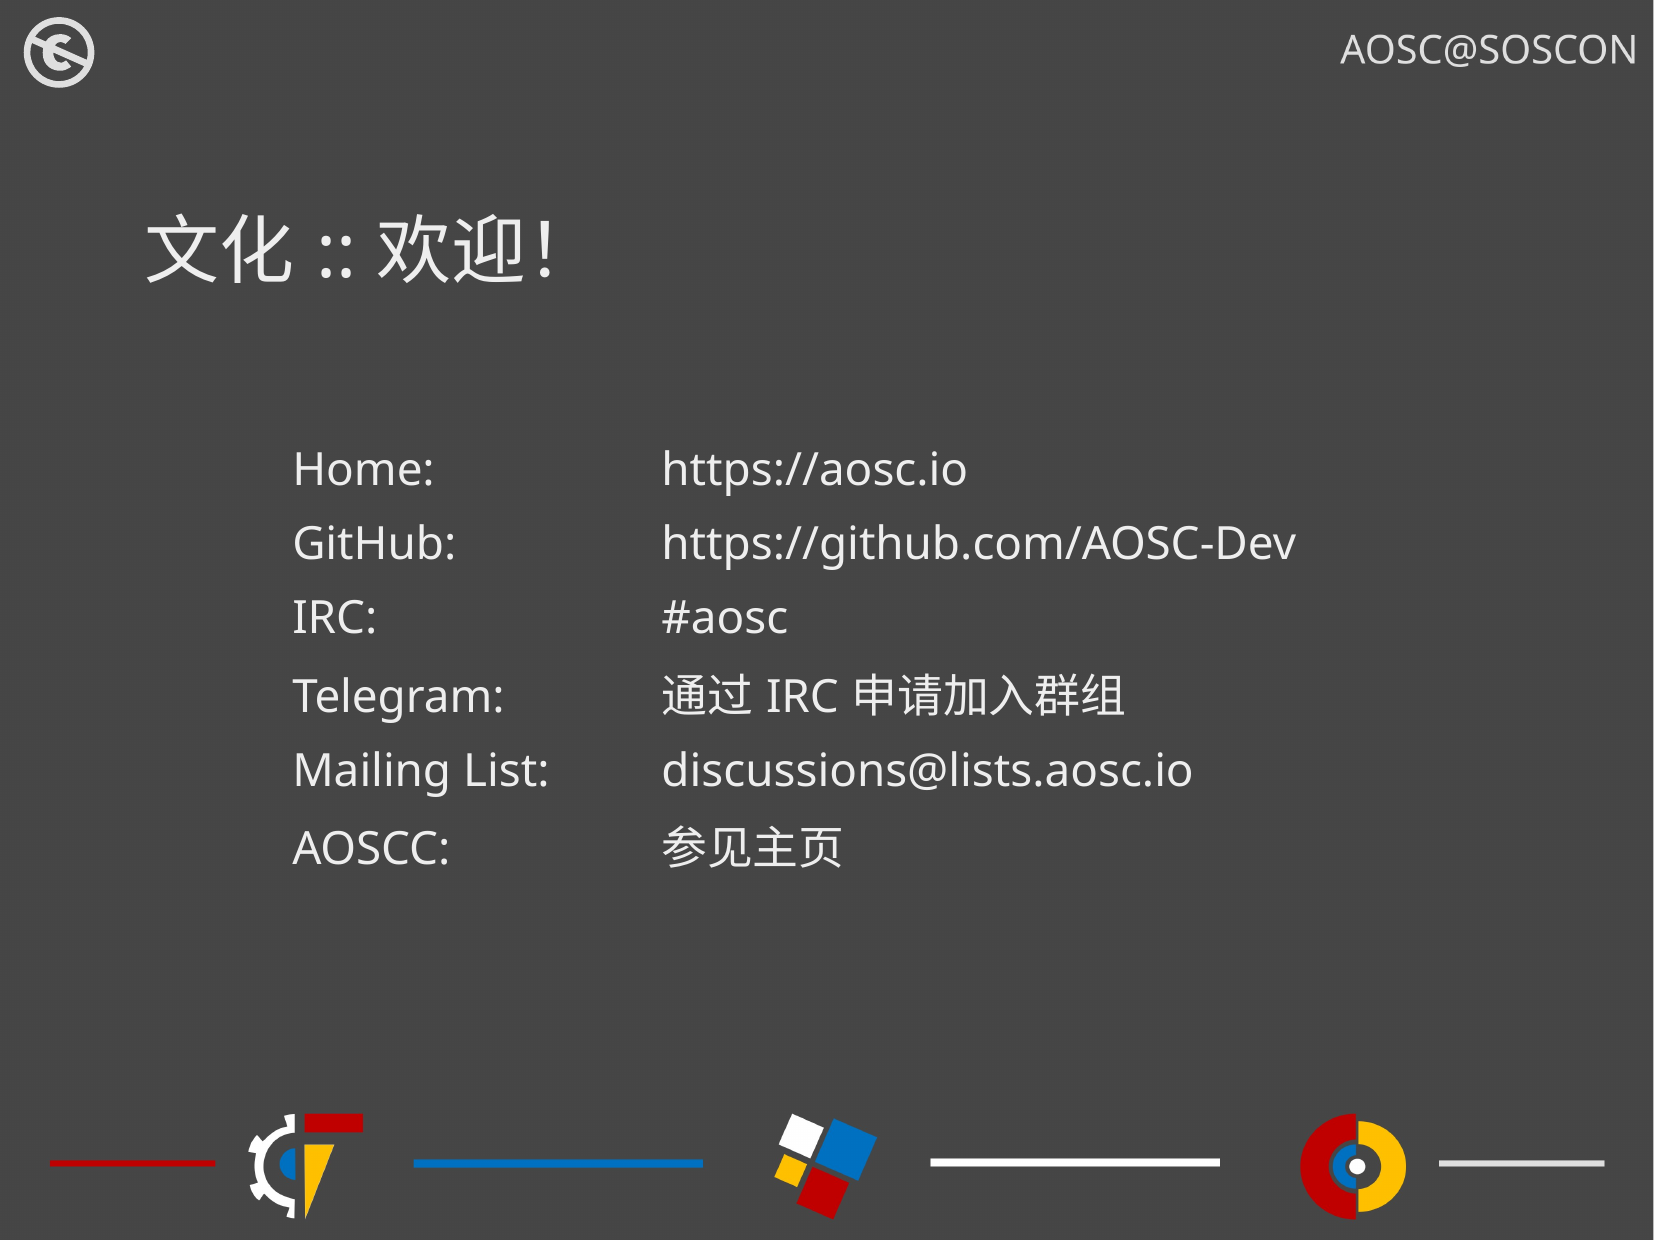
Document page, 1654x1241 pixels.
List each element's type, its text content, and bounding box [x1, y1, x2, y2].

picture [0, 0, 1654, 1240]
text_box 文化::欢迎！ Home: https://aosc.io GitHub: https://github.com/AOSC-Dev IRC: #aosc Telegram: 通过IRC申请加入群组 Mailing List: discussions@lists.aosc.io AOSCC: 参见主页 [129, 183, 1536, 1028]
